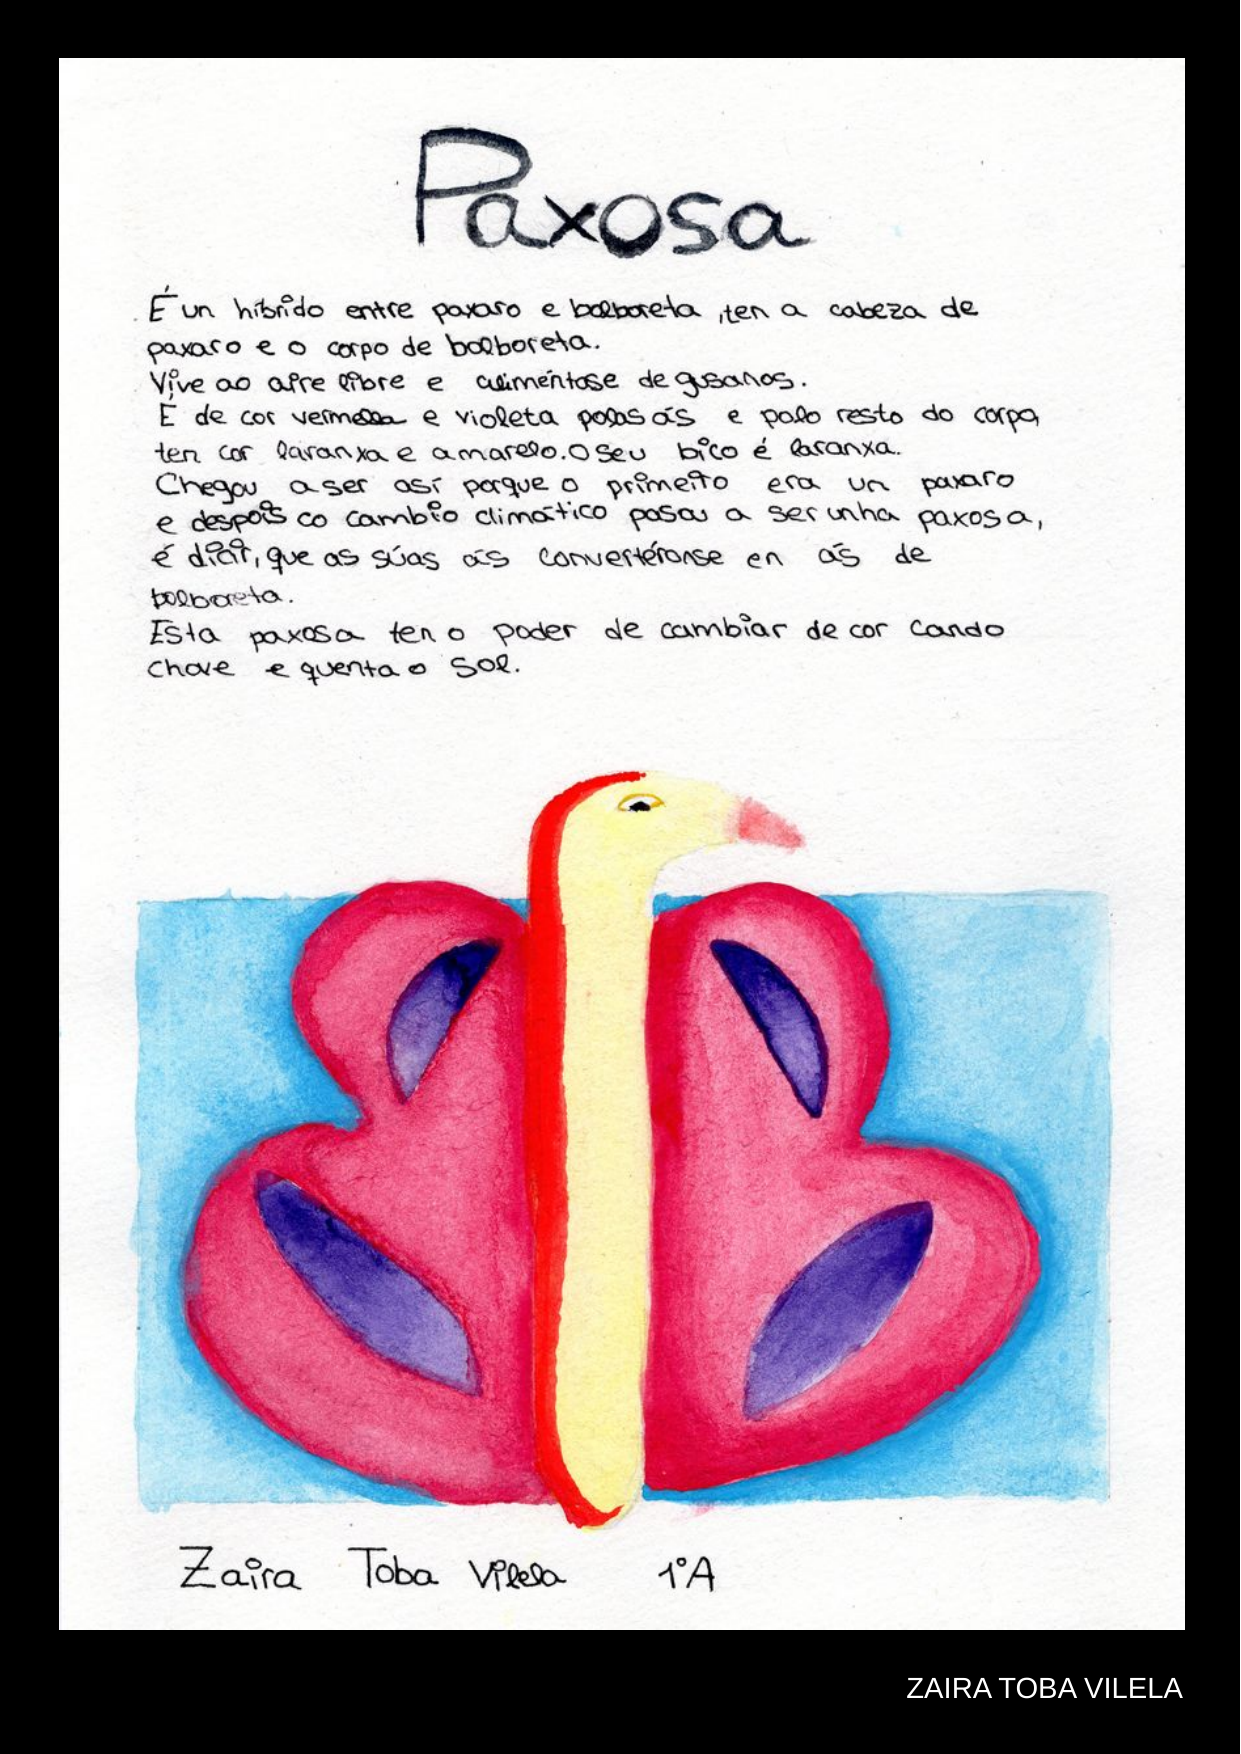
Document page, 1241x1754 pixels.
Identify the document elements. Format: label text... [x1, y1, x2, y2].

text_box ZAIRA TOBA VILELA [891, 1665, 1211, 1713]
picture [59, 58, 1185, 1630]
